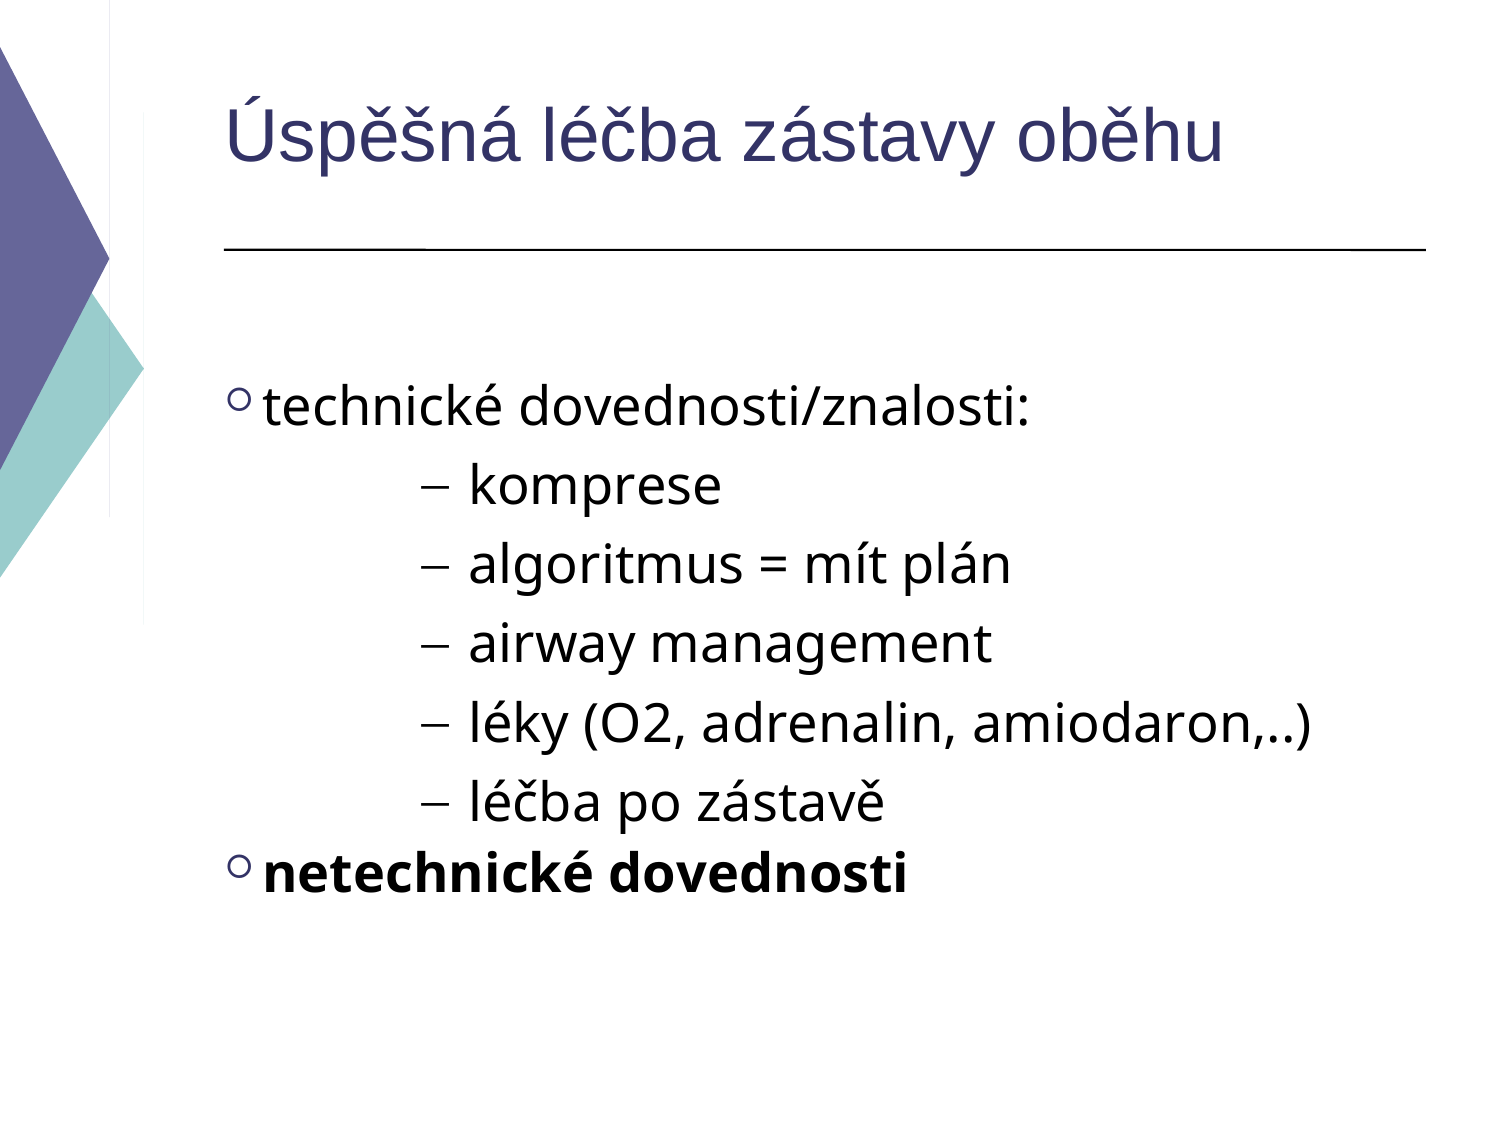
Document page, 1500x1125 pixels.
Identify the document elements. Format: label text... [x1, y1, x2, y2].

title Úspěšná léčba zástavy oběhu [224, 41, 1423, 236]
list technické dovednosti/znalosti: komprese algoritmus = mít plán airway management léky (O2, adrenalin, amiodaron,..) léčba po zástavě netechnické dovednosti [224, 299, 1423, 966]
